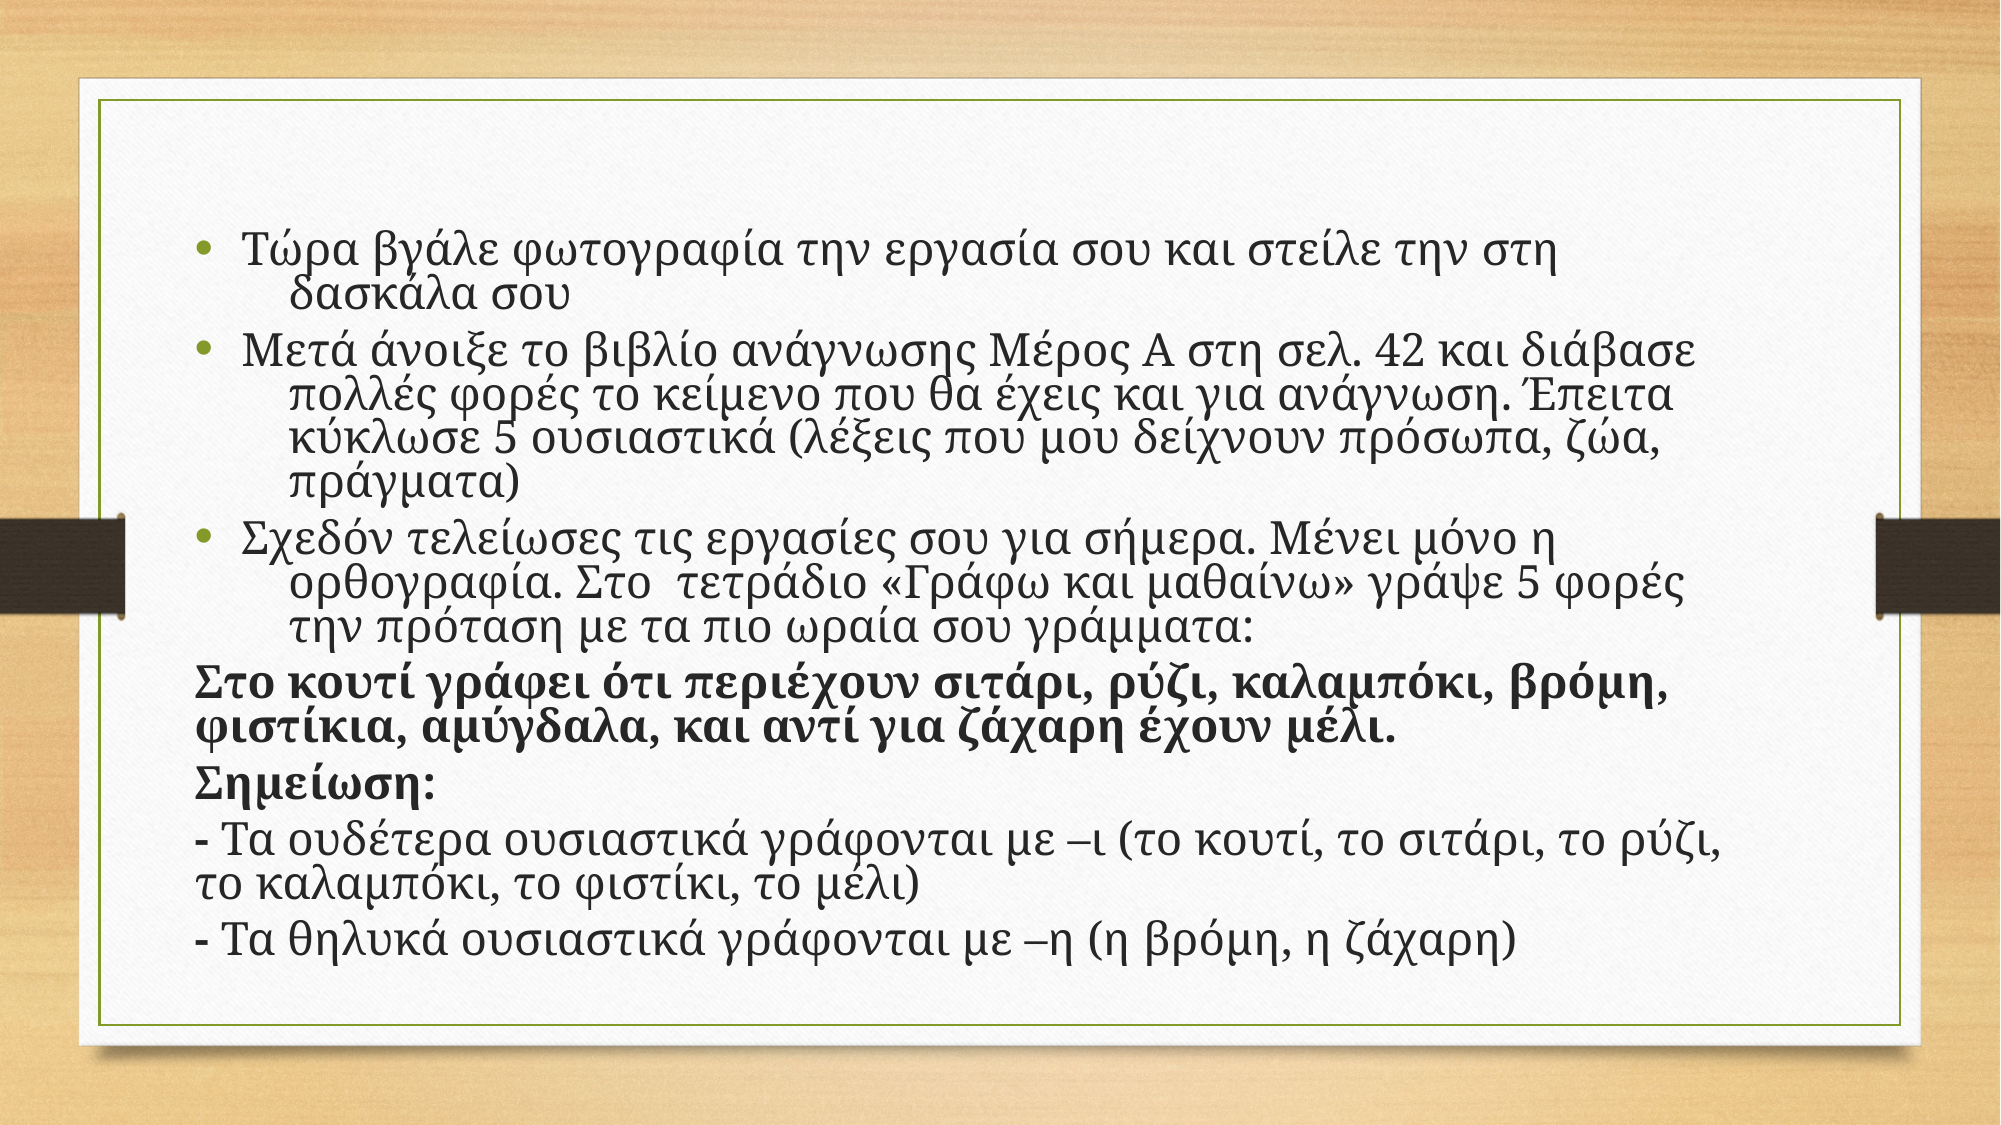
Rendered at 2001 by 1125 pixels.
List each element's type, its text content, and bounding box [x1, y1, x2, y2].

list Τώρα βγάλε φωτογραφία την εργασία σου και στείλε την στη δασκάλα σου Μετά άνοιξε το βιβλίο ανάγνωσης Μέρος Α στη σελ. 42 και διάβασε πολλές φορές το κείμενο που θα έχεις και για ανάγνωση. Έπειτα κύκλωσε 5 ουσιαστικά (λέξεις που μου δείχνουν πρόσωπα, ζώα, πράγματα) Σχεδόν τελείωσες τις εργασίες σου για σήμερα. Μένει μόνο η ορθογραφία. Στο τετράδιο «Γράφω και μαθαίνω» γράψε 5 φορές την πρόταση με τα πιο ωραία σου γράμματα: Στο κουτί γράφει ότι περιέχουν σιτάρι, ρύζι, καλαμπόκι, βρόμη, φιστίκια, αμύγδαλα, και αντί για ζάχαρη έχουν μέλι. Σημείωση: - Τα ουδέτερα ουσιαστικά γράφονται με –ι (το κουτί, το σιτάρι, το ρύζι, το καλαμπόκι, το φιστίκι, το μέλι) - Τα θηλυκά ουσιαστικά γράφονται με –η (η βρόμη, η ζάχαρη) [179, 223, 1755, 1006]
